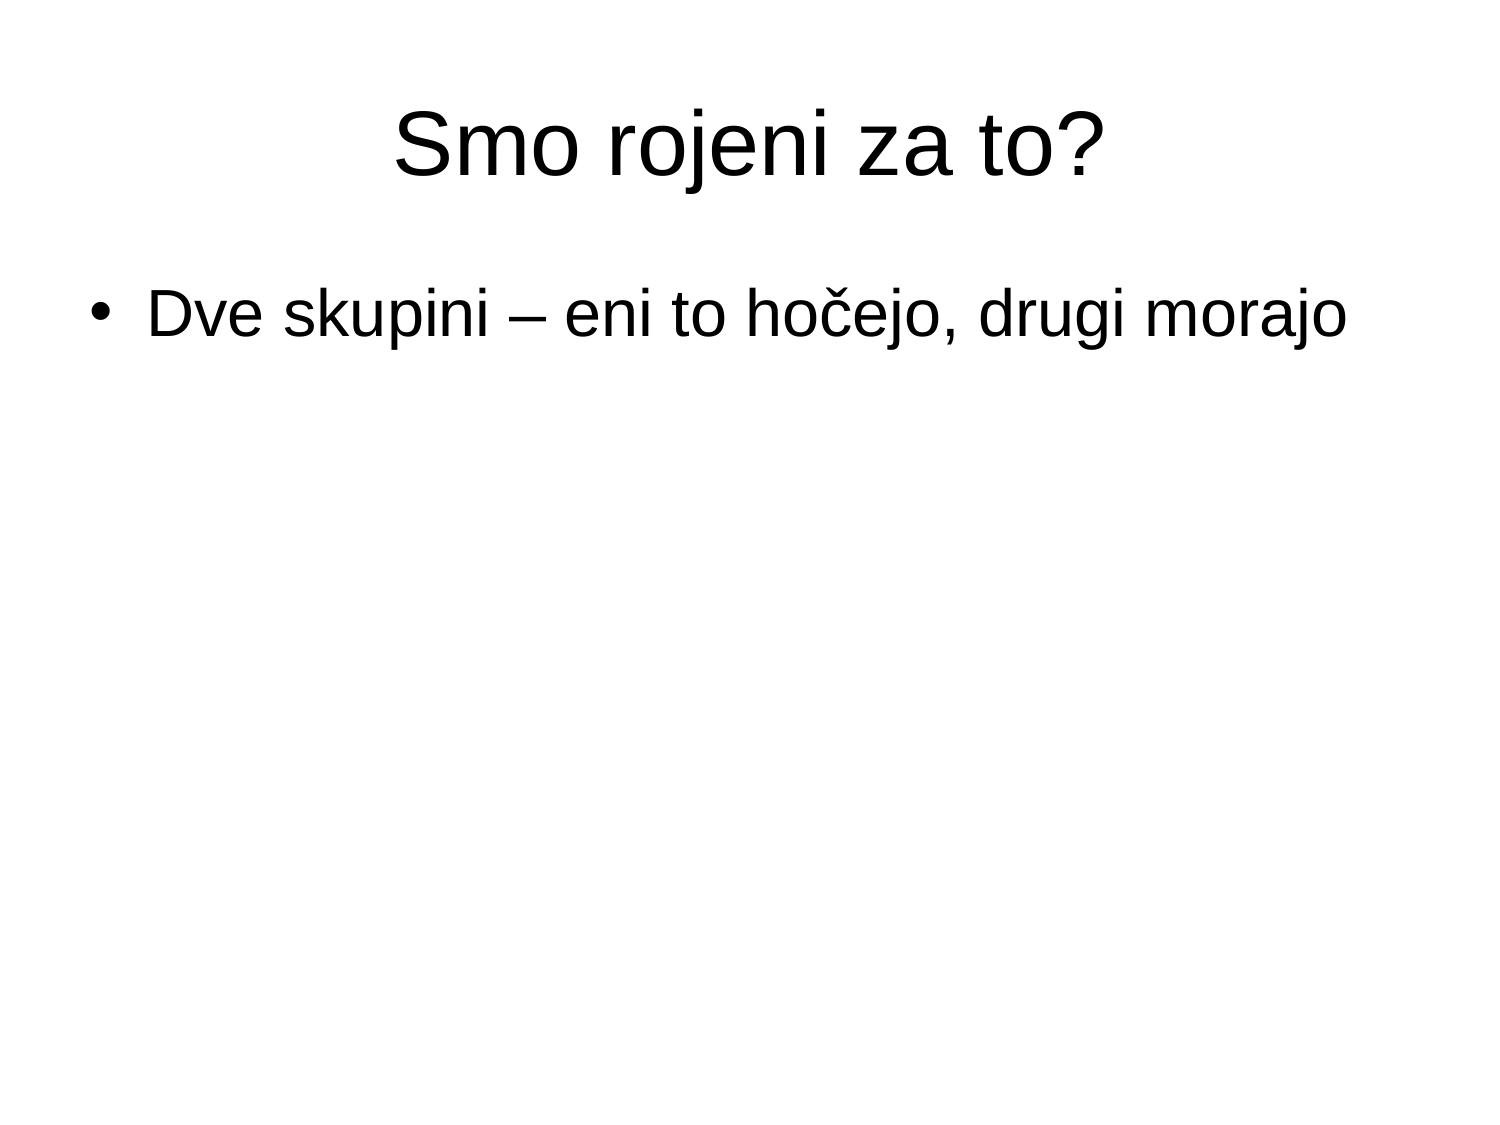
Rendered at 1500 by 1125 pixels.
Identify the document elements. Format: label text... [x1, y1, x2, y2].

list Dve skupini – eni to hočejo, drugi morajo [75, 262, 1426, 1006]
title Smo rojeni za to? [75, 45, 1426, 233]
